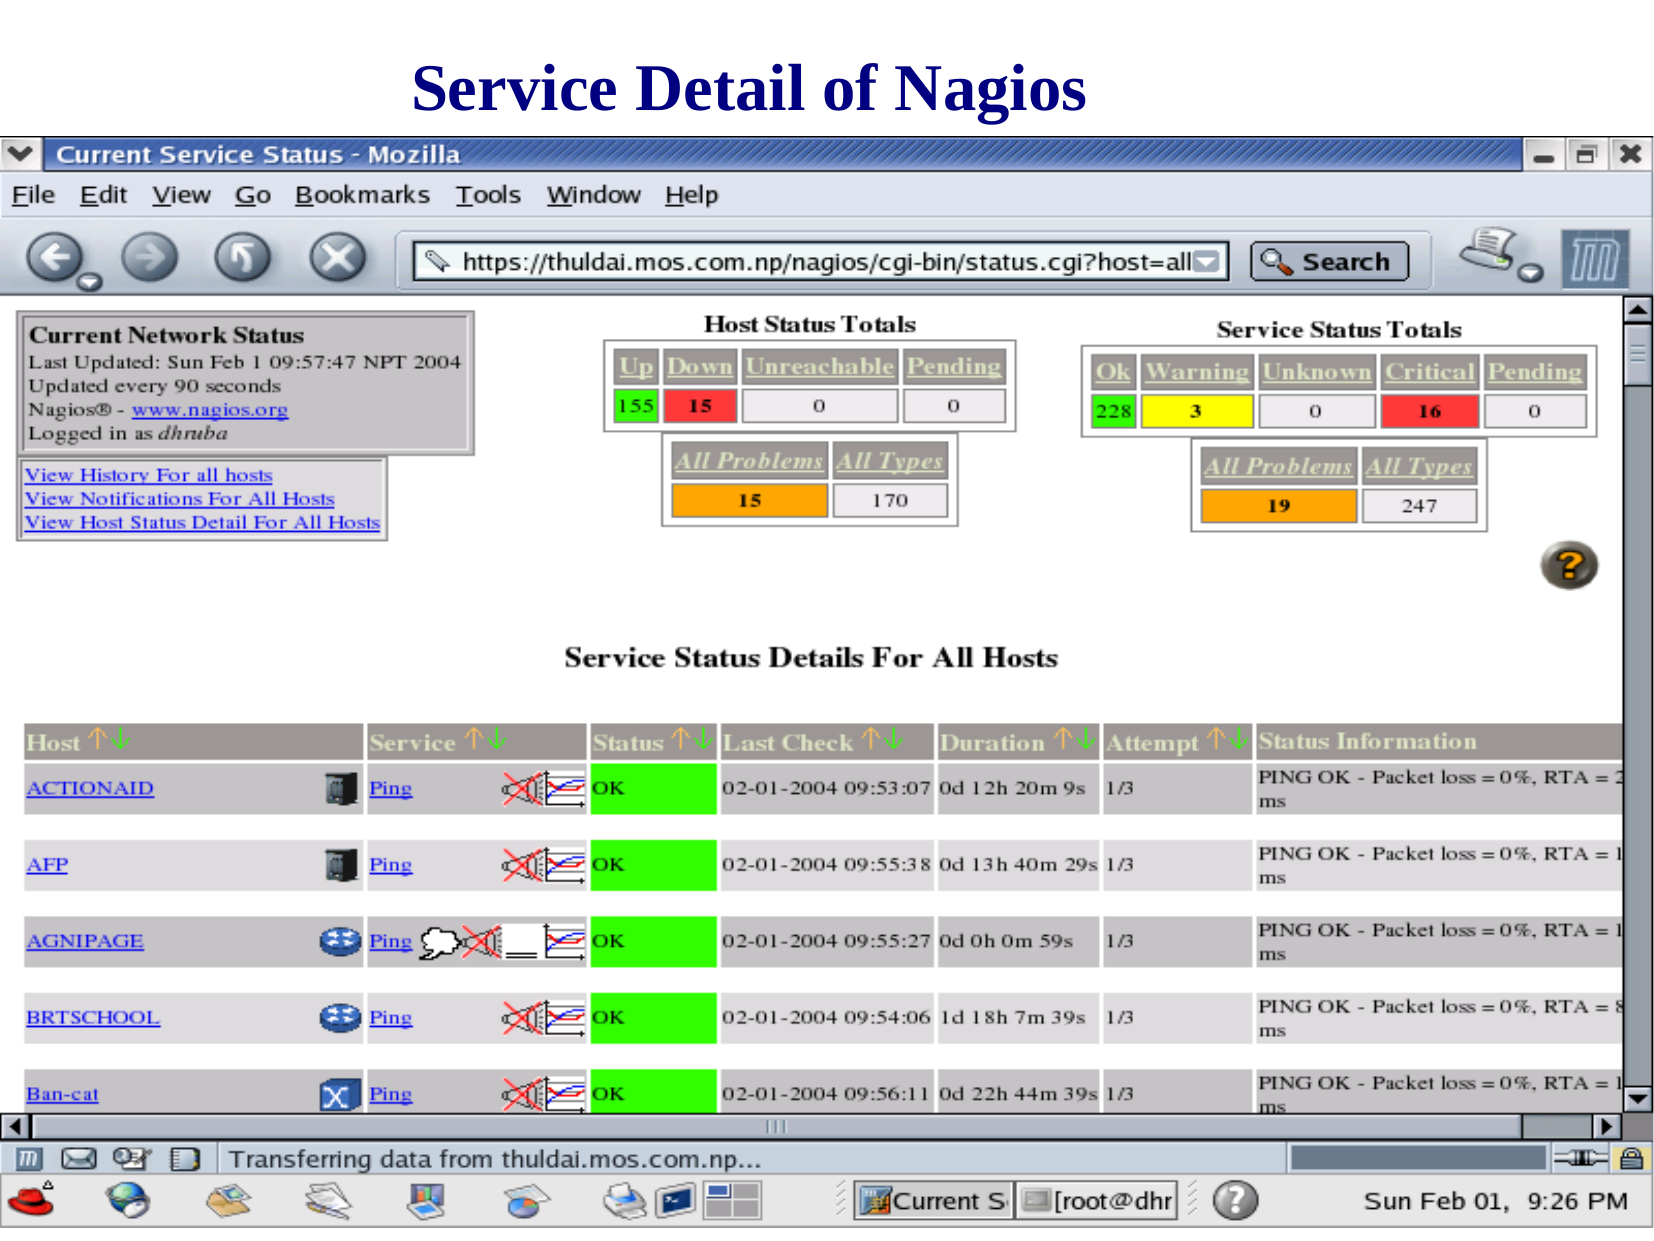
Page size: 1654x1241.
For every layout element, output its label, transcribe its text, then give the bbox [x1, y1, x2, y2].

text_box Service Detail of Nagios [112, 36, 1388, 136]
picture [0, 136, 1654, 1228]
